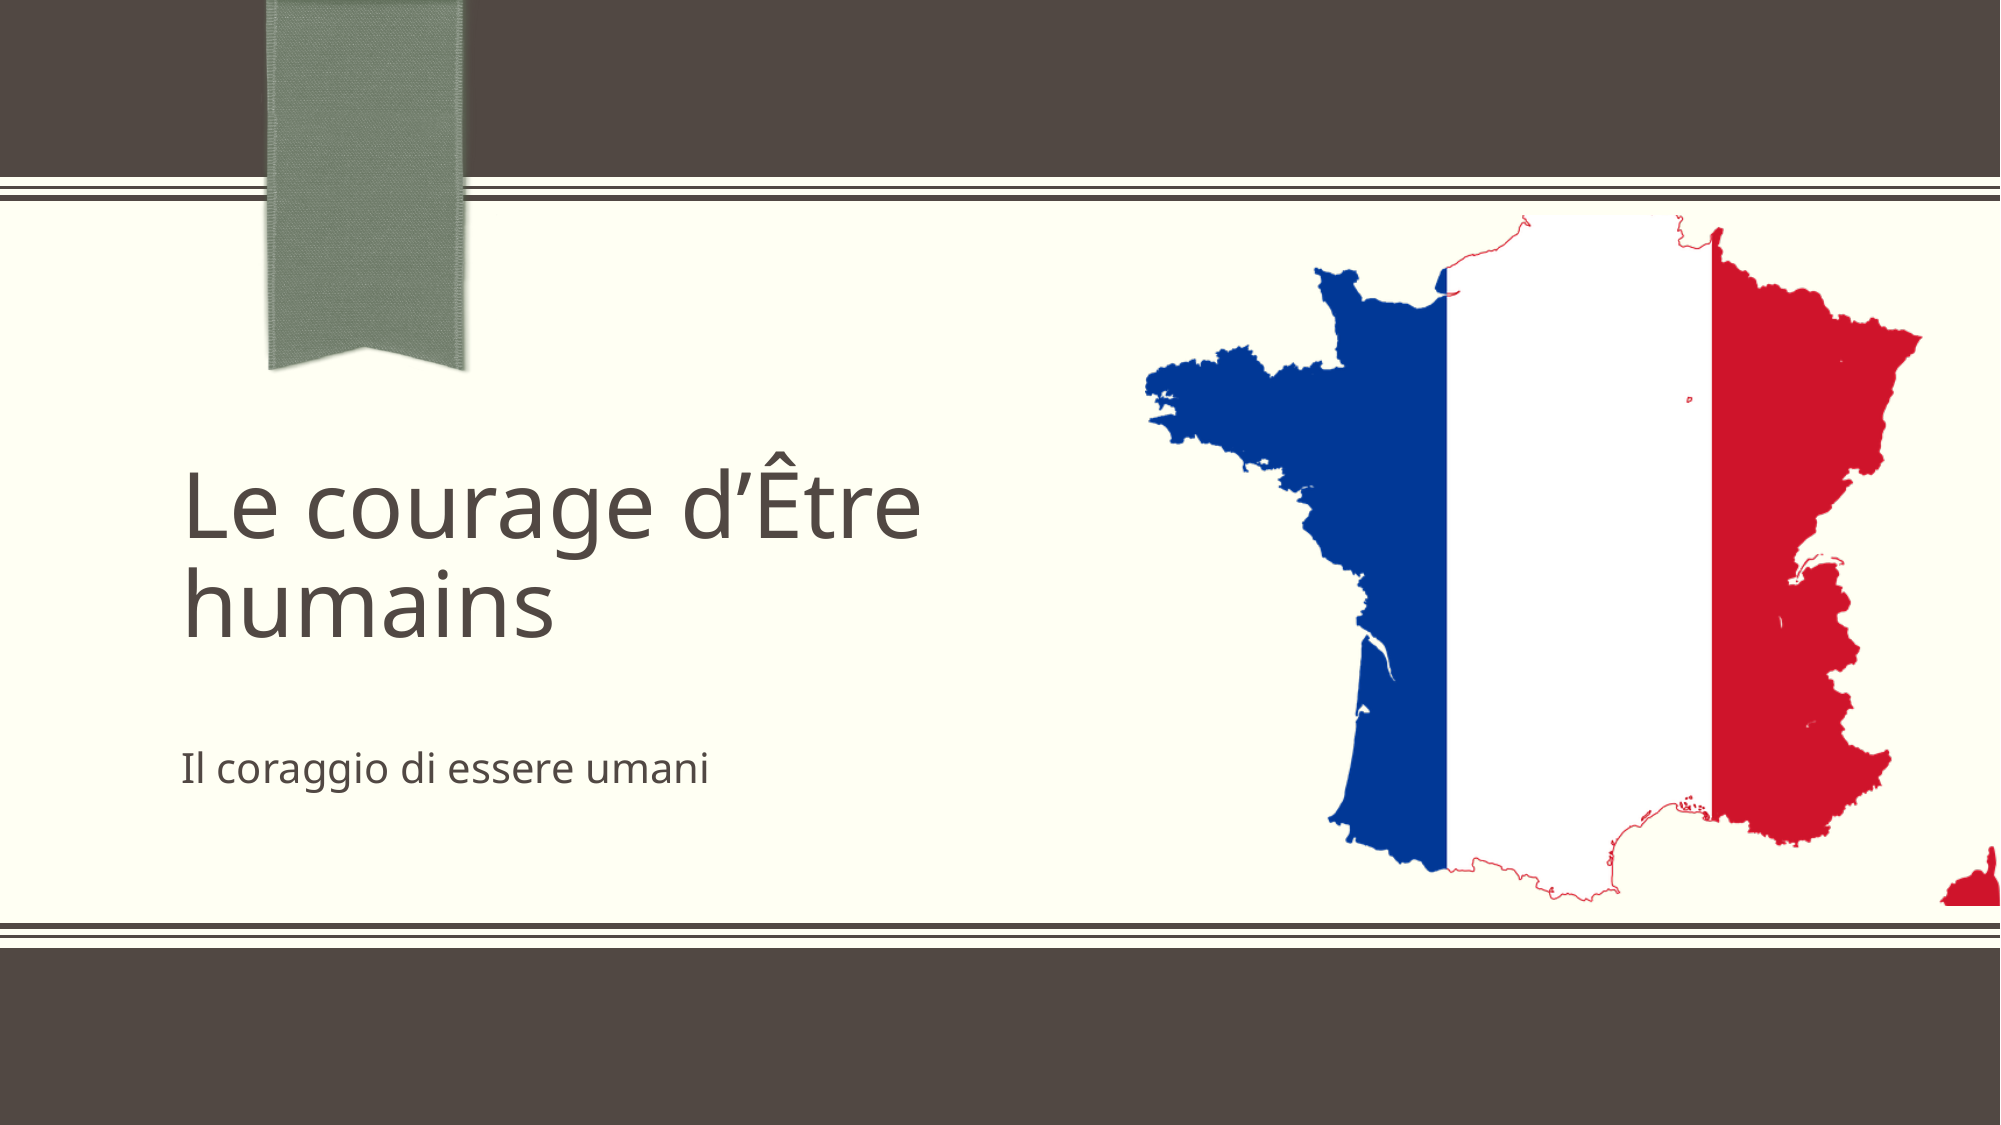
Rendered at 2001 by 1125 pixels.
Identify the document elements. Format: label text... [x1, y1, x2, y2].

picture [217, 0, 505, 376]
title Le courage d’Être humains [181, 376, 1122, 740]
picture [1145, 215, 2001, 906]
subtitle Il coraggio di essere umani [181, 740, 1122, 897]
